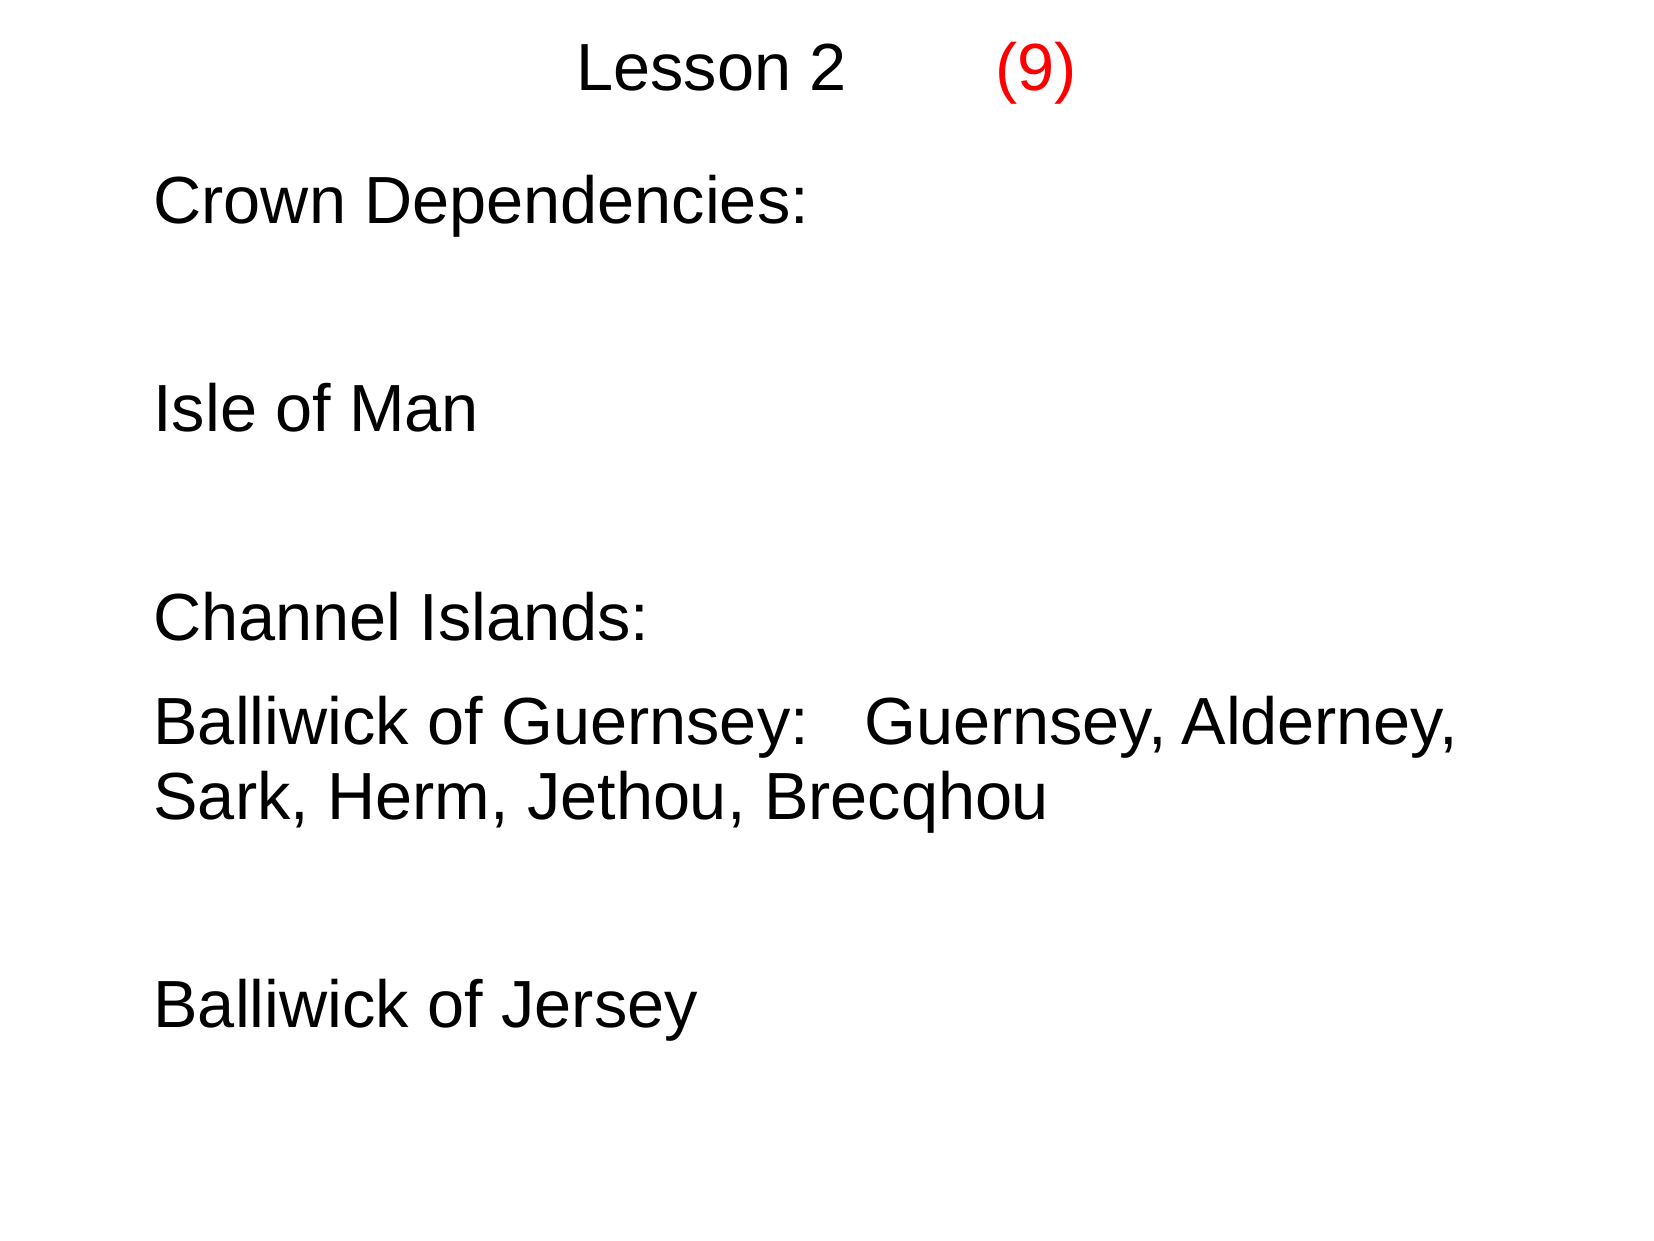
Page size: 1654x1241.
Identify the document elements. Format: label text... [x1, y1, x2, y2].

title Lesson 2 (9) [82, 19, 1571, 115]
list Crown Dependencies: Isle of Man Channel Islands: Balliwick of Guernsey: Guernsey, Alderney, Sark, Herm, Jethou, Brecqhou Balliwick of Jersey [82, 162, 1571, 1163]
